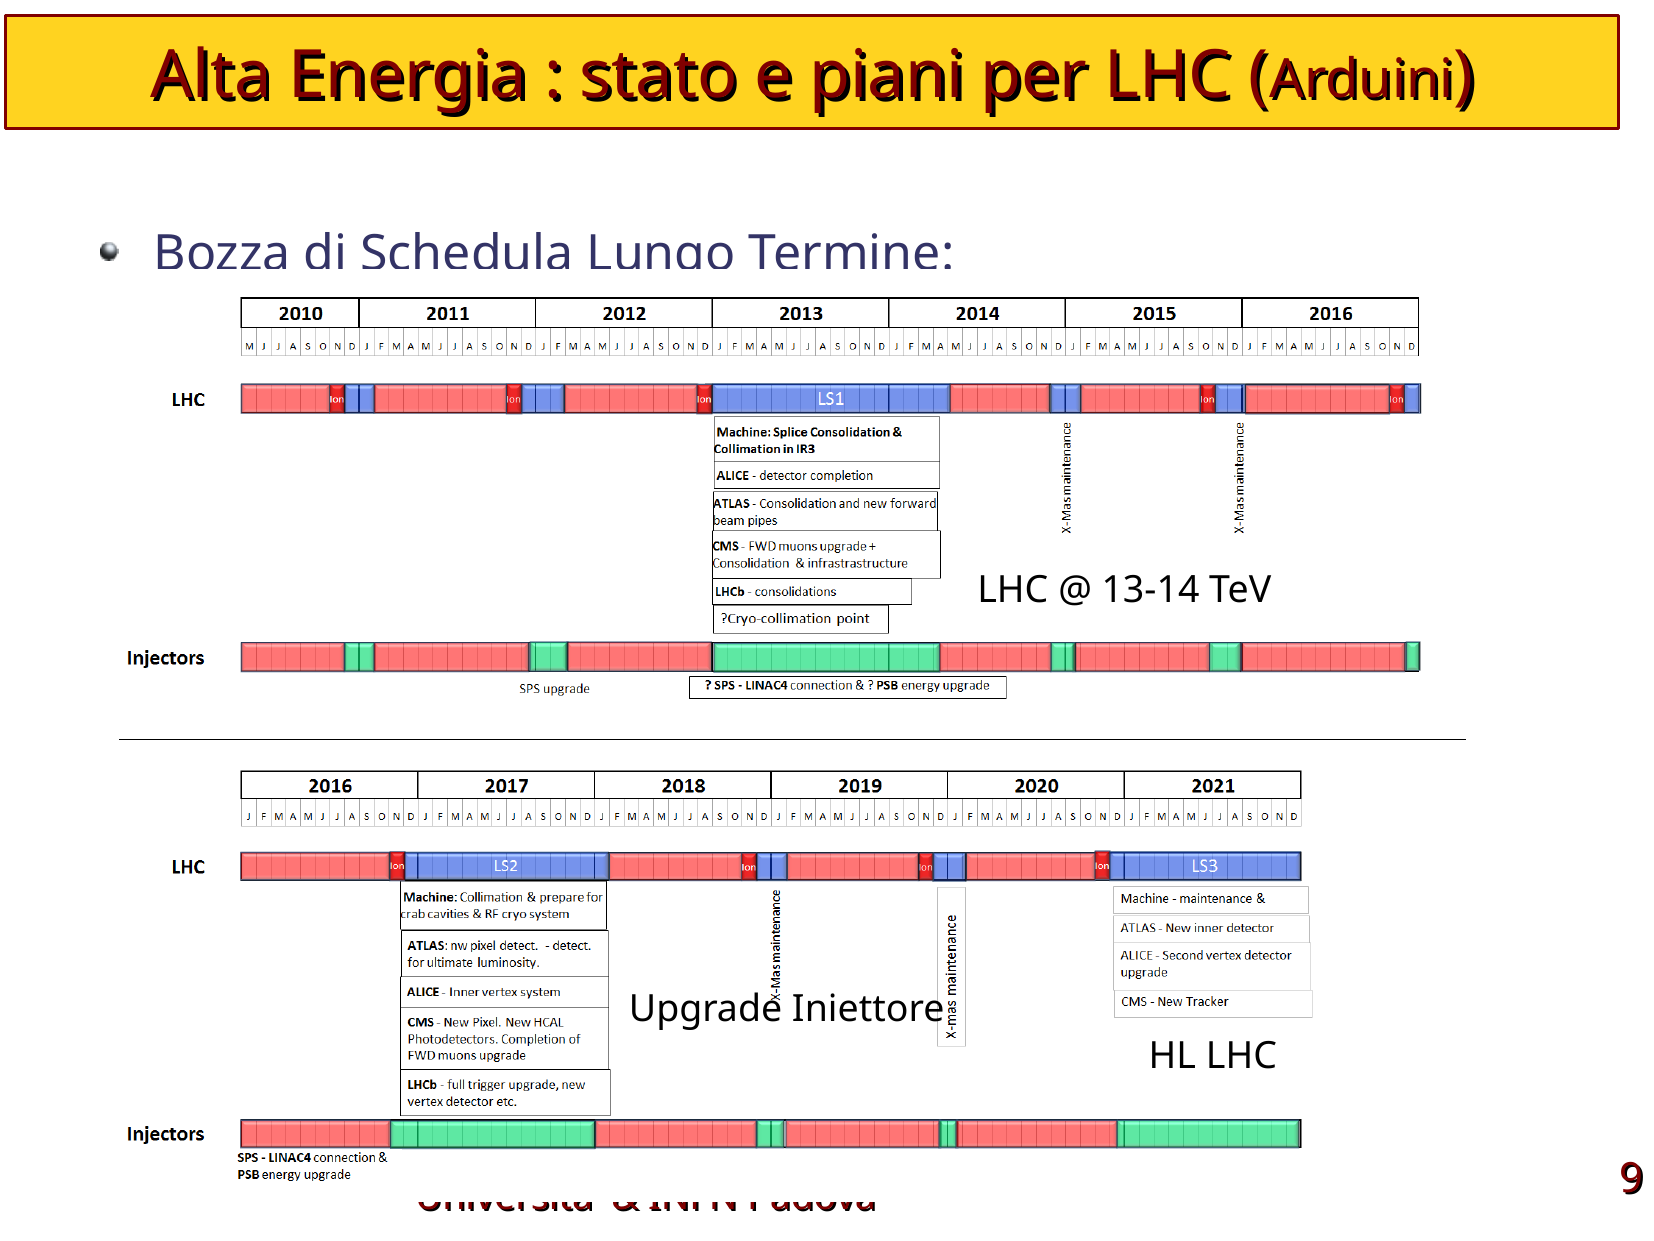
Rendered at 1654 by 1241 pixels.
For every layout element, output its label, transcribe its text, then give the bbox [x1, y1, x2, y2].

picture [100, 243, 119, 261]
text_box Upgrade Iniettore [614, 974, 964, 1040]
title Alta Energia : stato e piani per LHC (Arduini) [5, 15, 1619, 129]
text_box LHC @ 13-14 TeV [962, 555, 1317, 614]
list Bozza di Schedula Lungo Termine: [82, 183, 1571, 243]
text_box HL LHC [1133, 1021, 1309, 1087]
picture [118, 269, 1466, 1202]
